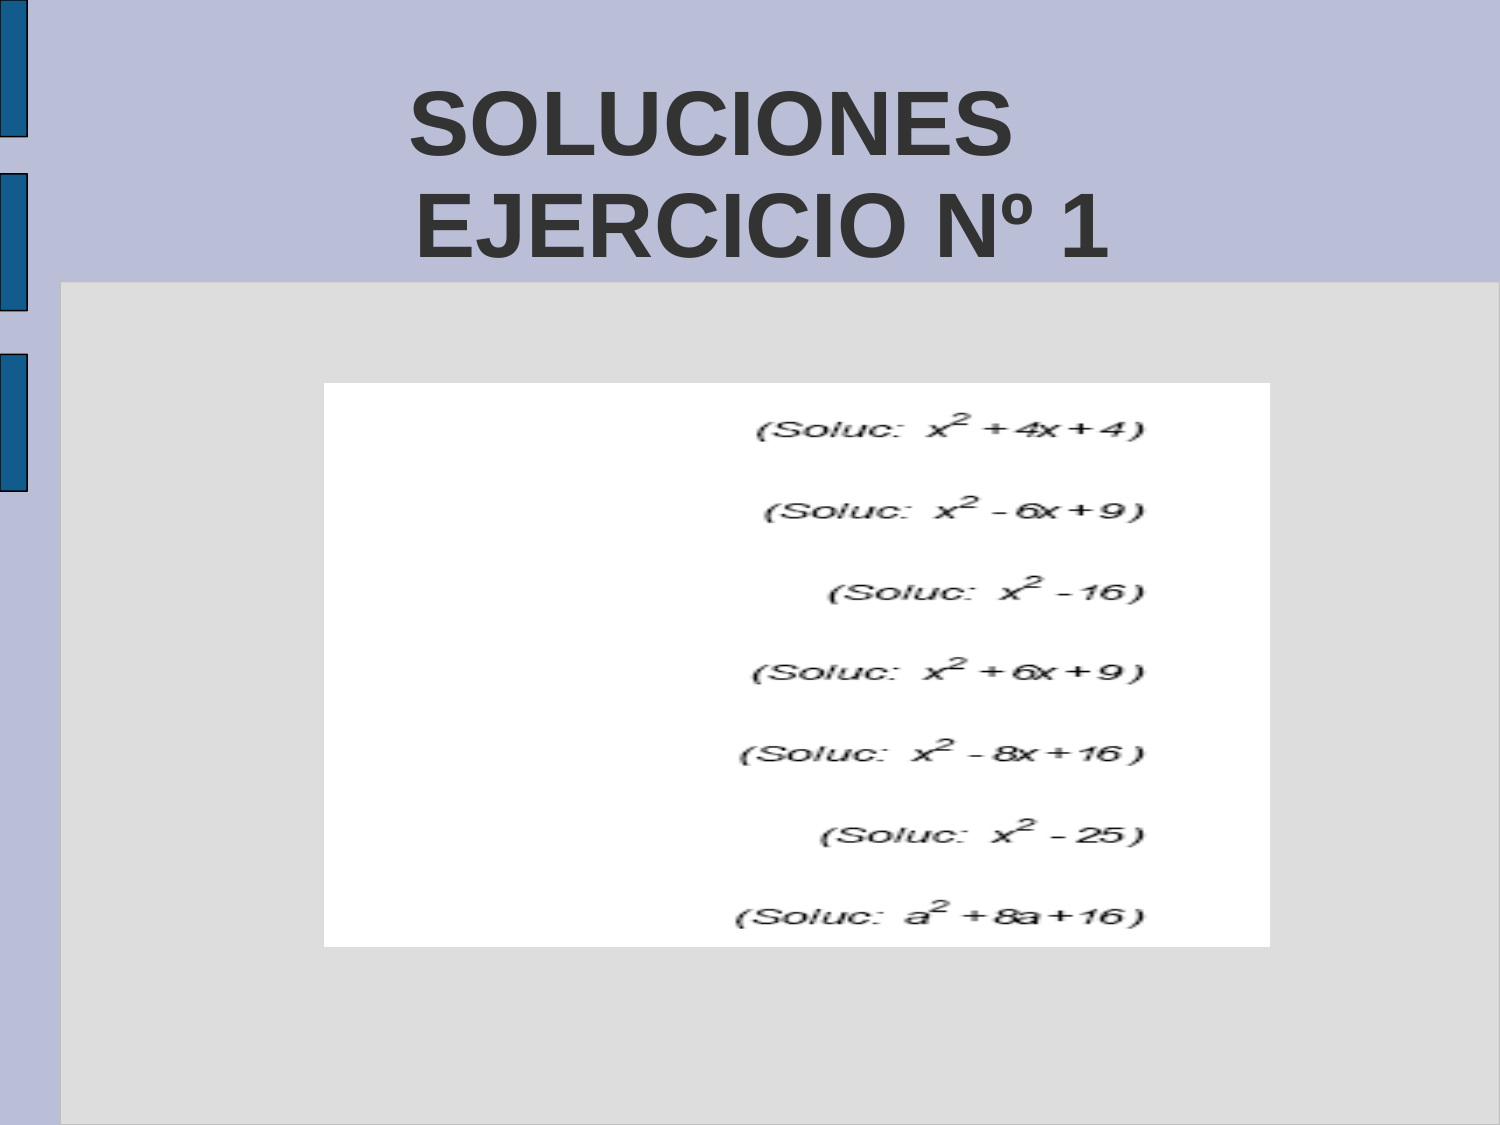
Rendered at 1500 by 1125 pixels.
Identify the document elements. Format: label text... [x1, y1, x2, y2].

picture [324, 383, 1270, 947]
title SOLUCIONES EJERCICIO Nº 1 [110, 73, 1391, 279]
